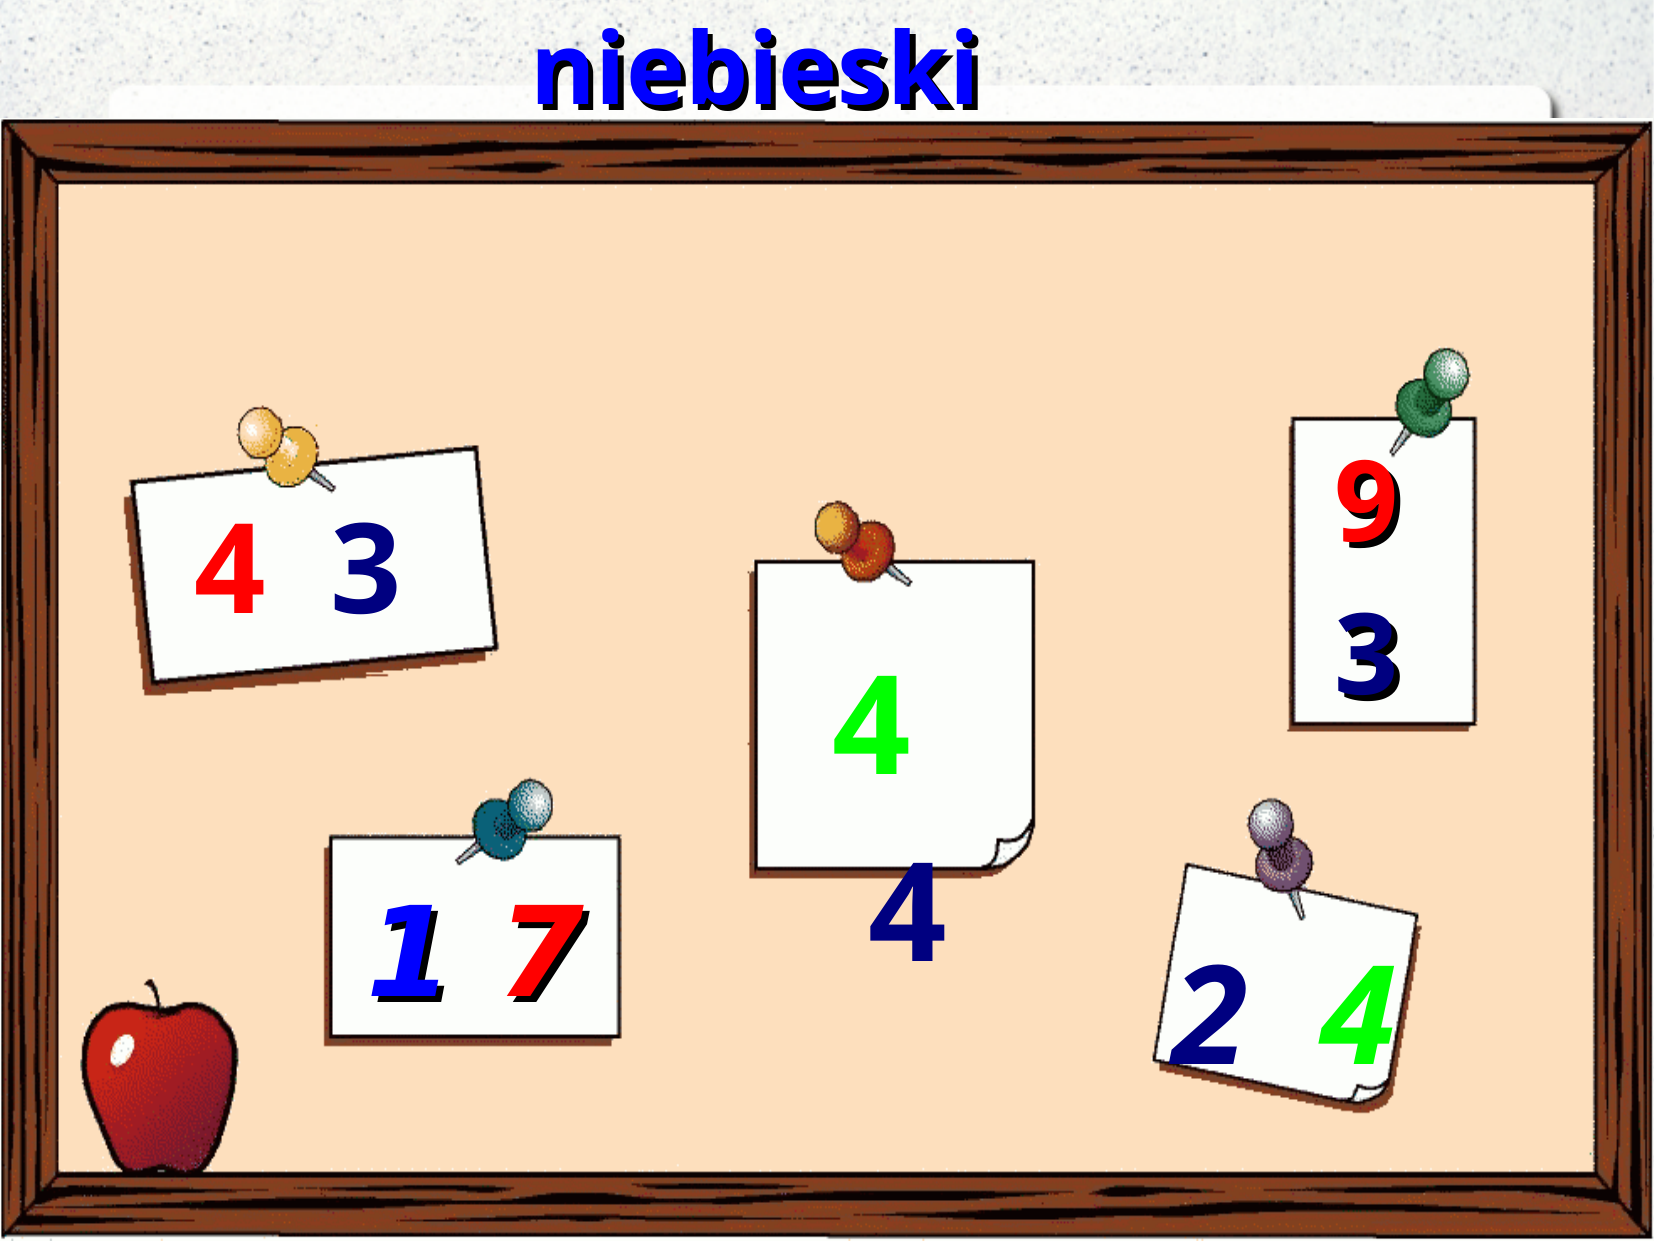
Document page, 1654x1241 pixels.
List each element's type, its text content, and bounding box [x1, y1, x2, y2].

text_box 1 7 [330, 873, 621, 1034]
text_box niebieski [354, 0, 1182, 146]
picture [0, 0, 1654, 1241]
text_box 9 3 [1226, 413, 1506, 742]
text_box 4 3 [153, 472, 443, 664]
text_box 4 4 [767, 620, 1048, 803]
text_box 2 4 [1151, 909, 1418, 1093]
